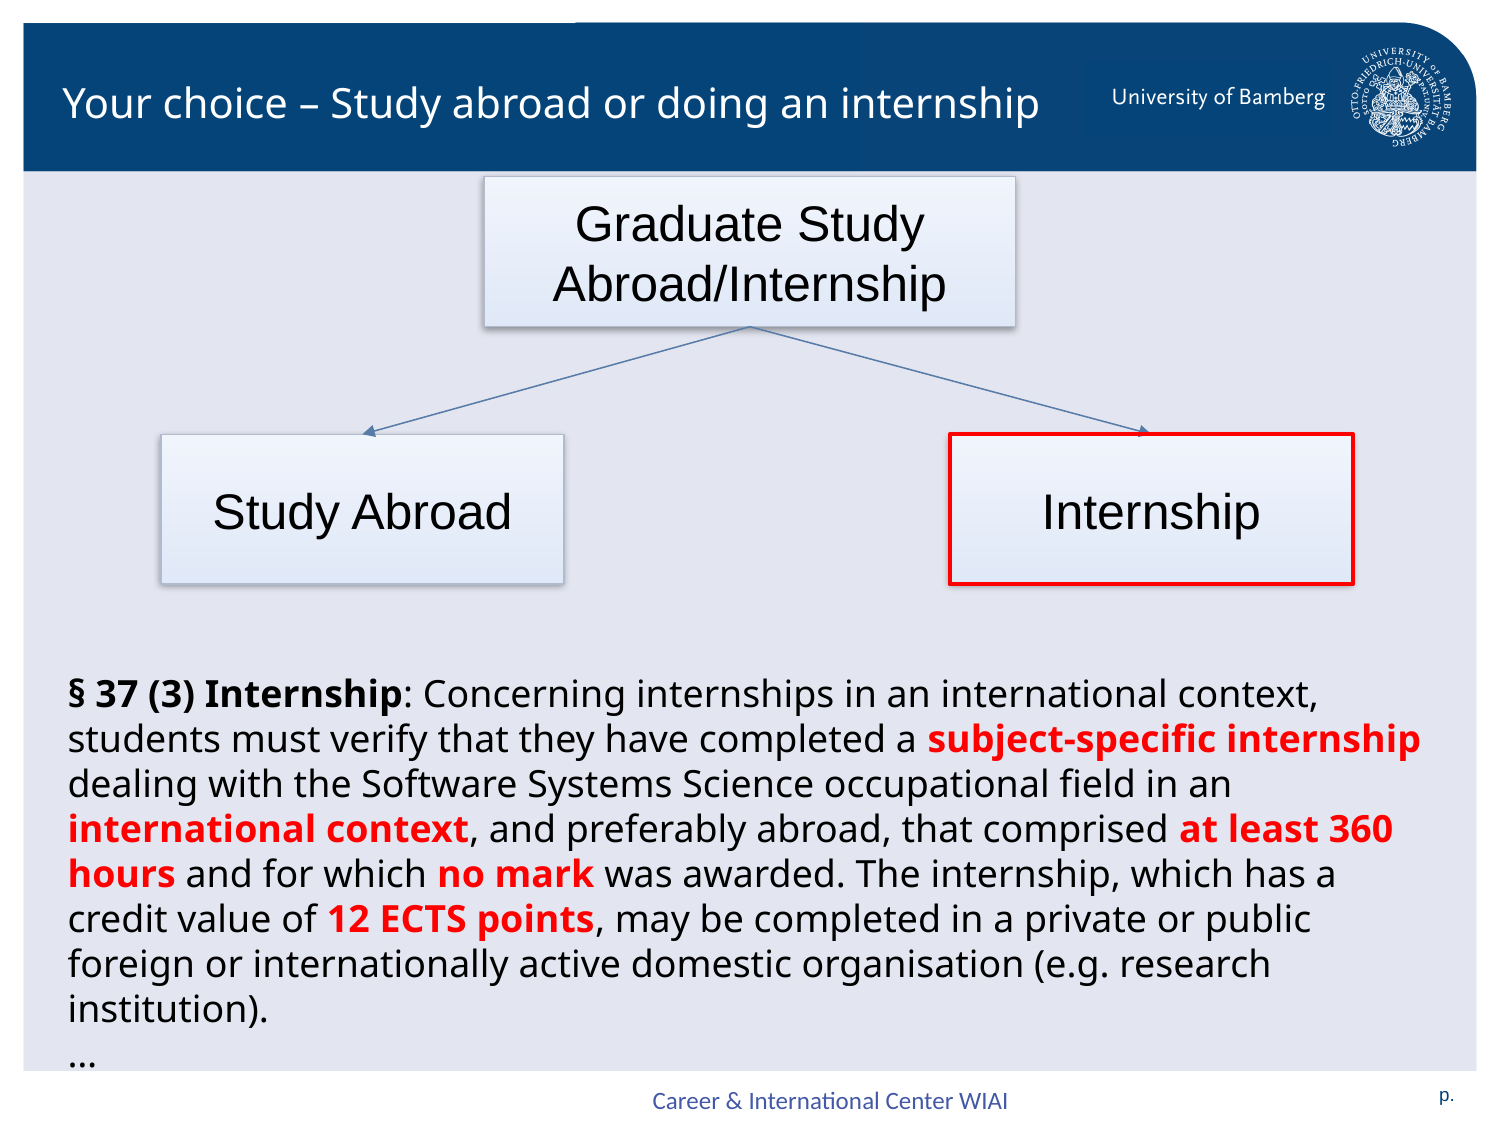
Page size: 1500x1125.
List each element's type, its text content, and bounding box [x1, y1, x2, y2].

title Your choice – Study abroad or doing an internship [47, 66, 1081, 138]
text_box § 37 (3) Internship: Concerning internships in an international context, students must verify that they have completed a subject‐specific internship dealing with the Software Systems Science occupational field in an international context, and preferably abroad, that comprised at least 360 hours and for which no mark was awarded. The internship, which has a credit value of 12 ECTS points, may be completed in a private or public foreign or internationally active domestic organisation (e.g. research institution). … [52, 662, 1448, 1083]
text_box Graduate Study Abroad/Internship [484, 176, 1016, 327]
picture [0, 0, 1500, 1125]
text_box Study Abroad [160, 434, 565, 585]
text_box Internship [952, 436, 1351, 582]
